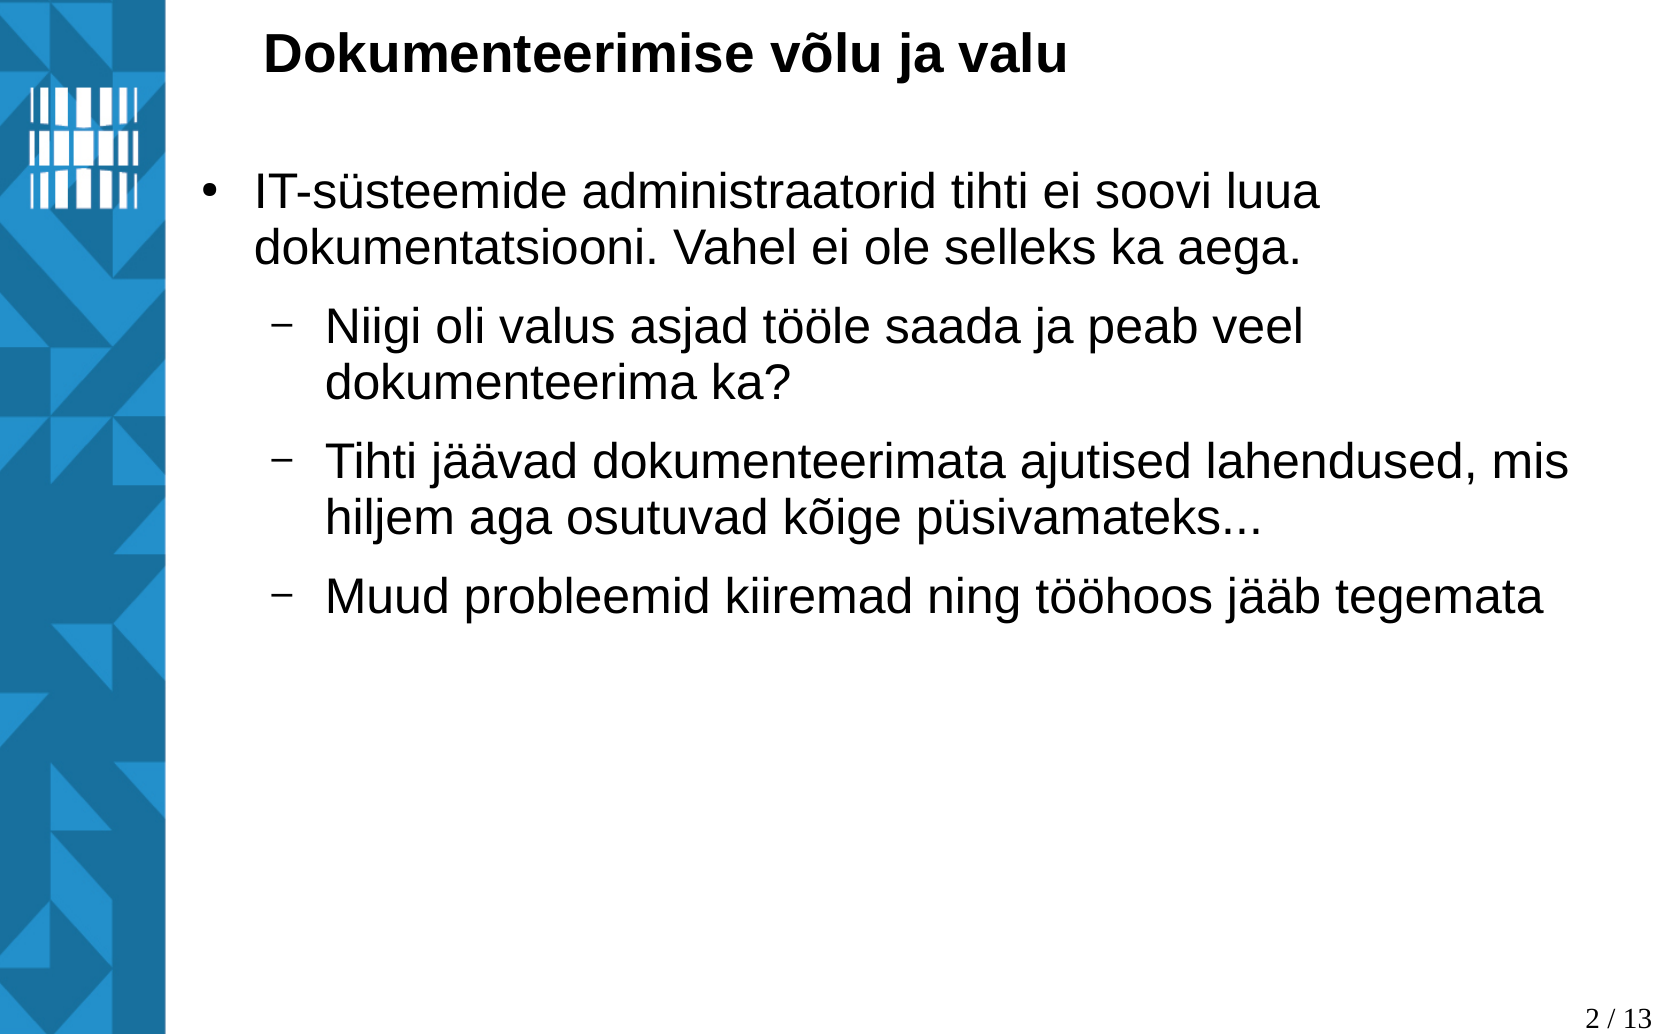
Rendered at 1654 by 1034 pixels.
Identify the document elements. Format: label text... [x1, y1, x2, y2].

title Dokumenteerimise võlu ja valu [263, 11, 1575, 95]
list IT-süsteemide administraatorid tihti ei soovi luua dokumentatsiooni. Vahel ei ole selleks ka aega. Niigi oli valus asjad tööle saada ja peab veel dokumenteerima ka? Tihti jäävad dokumenteerimata ajutised lahendused, mis hiljem aga osutuvad kõige püsivamateks... Muud probleemid kiiremad ning tööhoos jääb tegemata [183, 163, 1625, 857]
